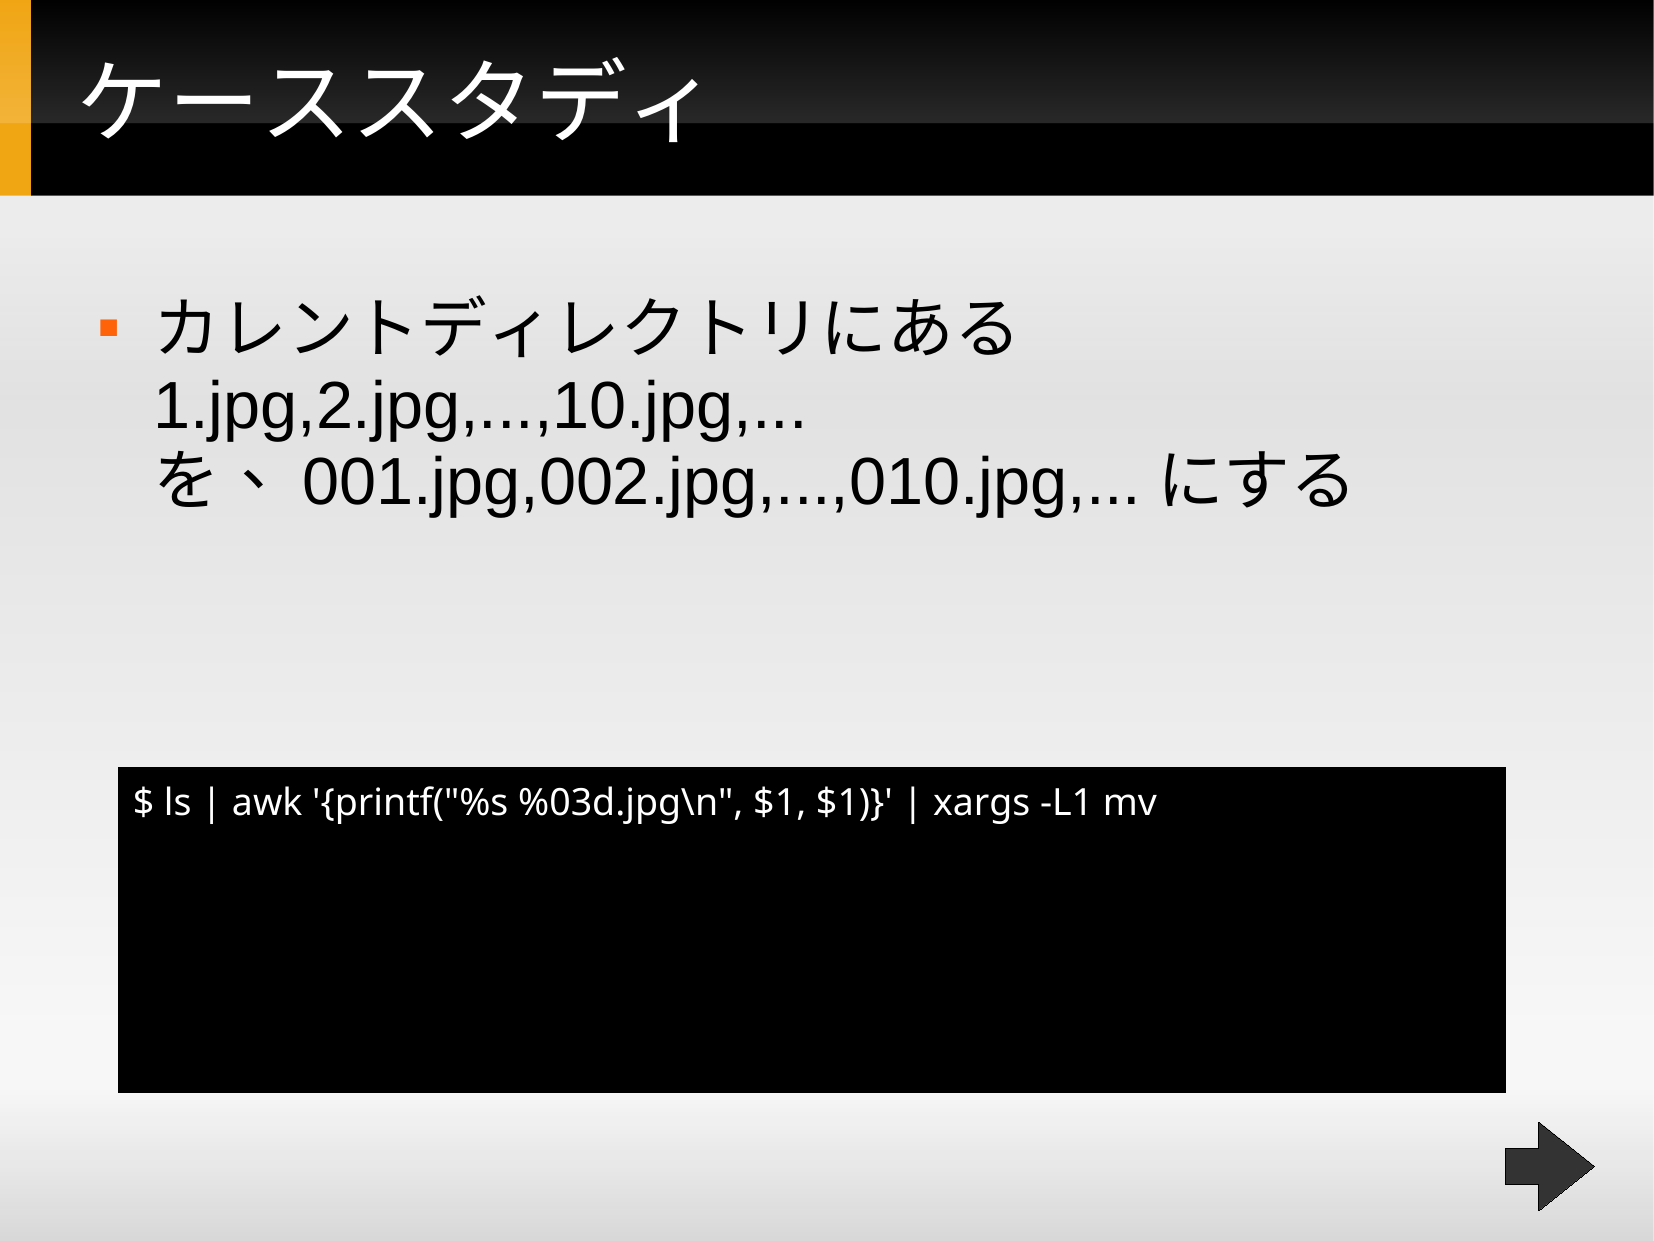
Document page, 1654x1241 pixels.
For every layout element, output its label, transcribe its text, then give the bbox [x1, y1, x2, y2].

picture [0, 0, 1654, 1241]
title ケーススタディ [76, 7, 1565, 200]
text_box [1505, 1122, 1595, 1211]
list カレントディレクトリにある1.jpg,2.jpg,...,10.jpg,...を、001.jpg,002.jpg,...,010.jpg,...にする [82, 290, 1571, 1094]
text_box $ ls | awk '{printf("%s %03d.jpg\n", $1, $1)}' | xargs -L1 mv [118, 767, 1506, 1093]
